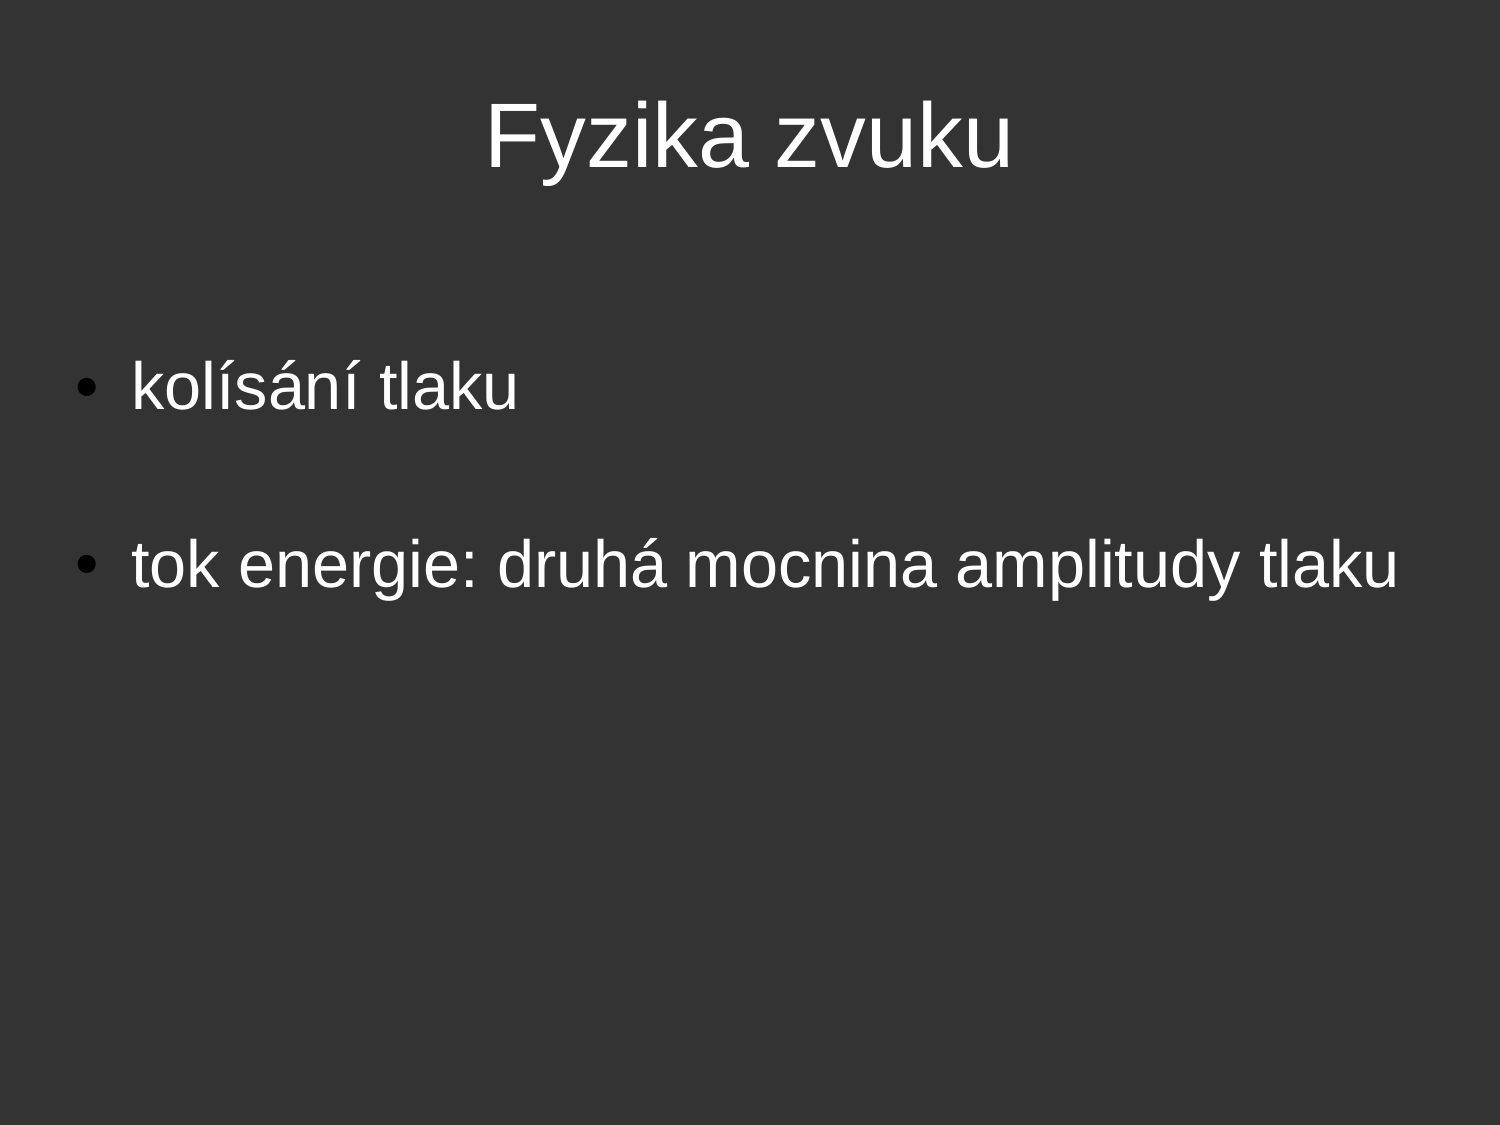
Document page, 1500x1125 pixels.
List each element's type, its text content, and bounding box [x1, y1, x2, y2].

list kolísání tlaku tok energie: druhá mocnina amplitudy tlaku [75, 262, 1425, 1005]
title Fyzika zvuku [75, 21, 1425, 257]
